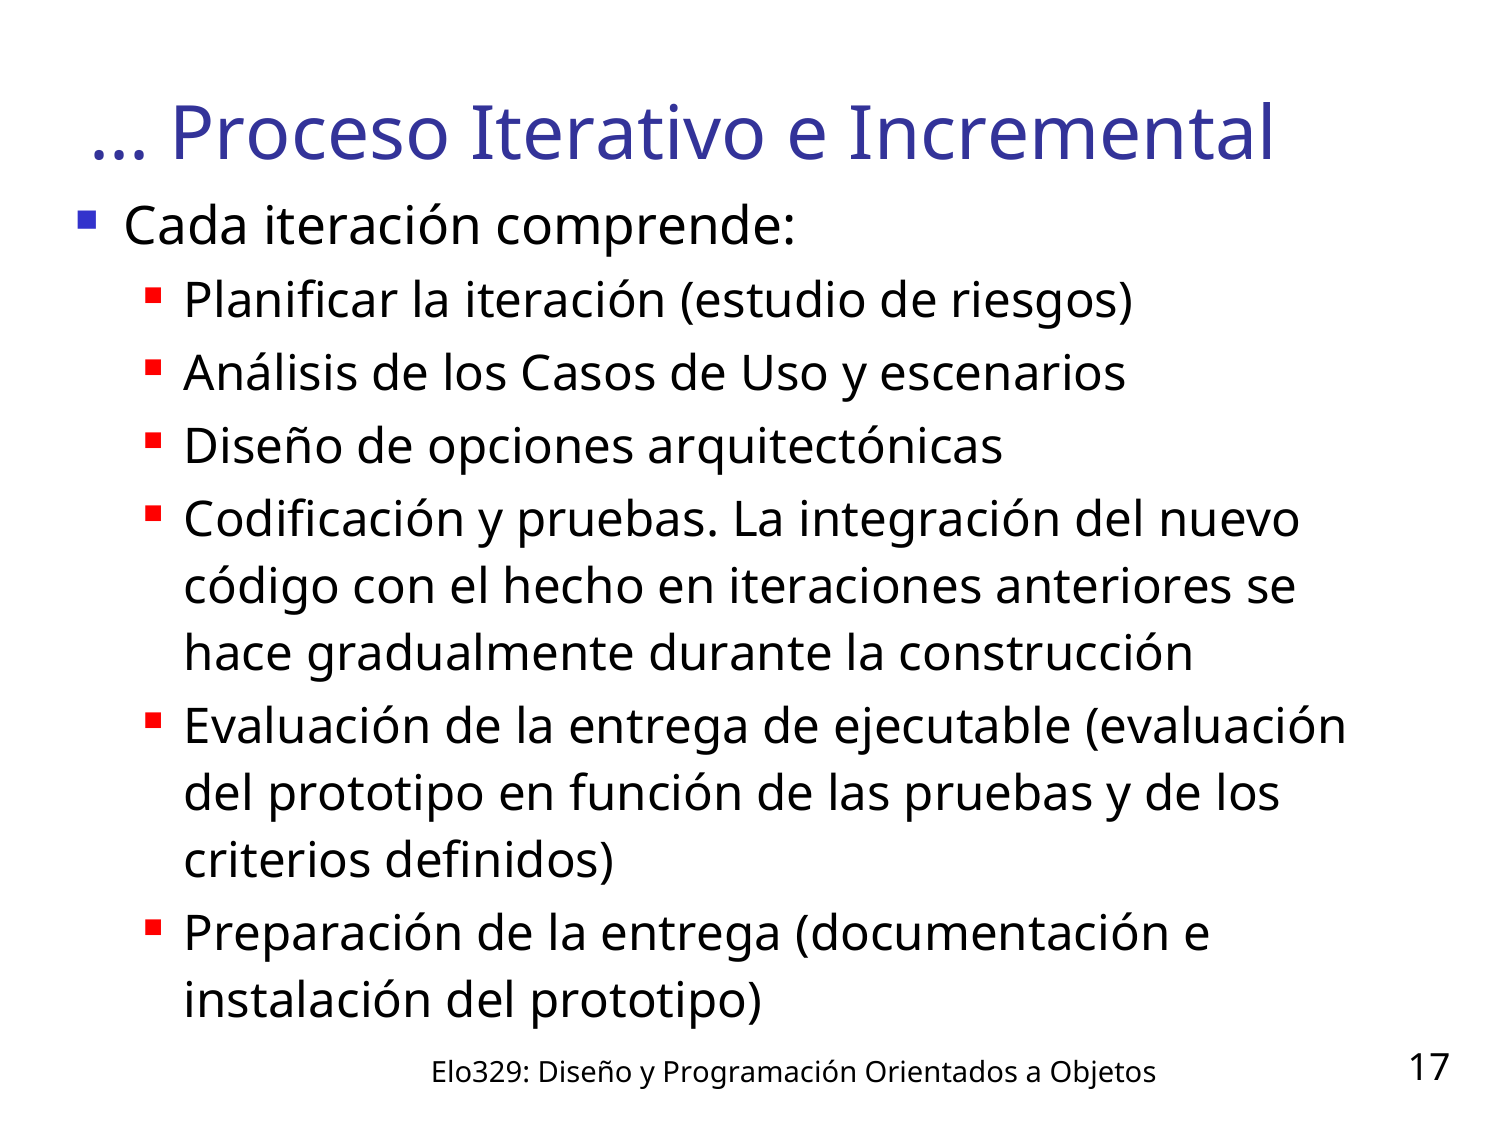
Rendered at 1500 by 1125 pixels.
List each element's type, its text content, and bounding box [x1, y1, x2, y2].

title ... Proceso Iterativo e Incremental [75, 10, 1426, 188]
list Cada iteración comprende: Planificar la iteración (estudio de riesgos)‏ Análisis de los Casos de Uso y escenarios Diseño de opciones arquitectónicas Codificación y pruebas. La integración del nuevo código con el hecho en iteraciones anteriores se hace gradualmente durante la construcción Evaluación de la entrega de ejecutable (evaluación del prototipo en función de las pruebas y de los criterios definidos)‏ Preparación de la entrega (documentación e instalación del prototipo)‏ [75, 187, 1398, 1038]
